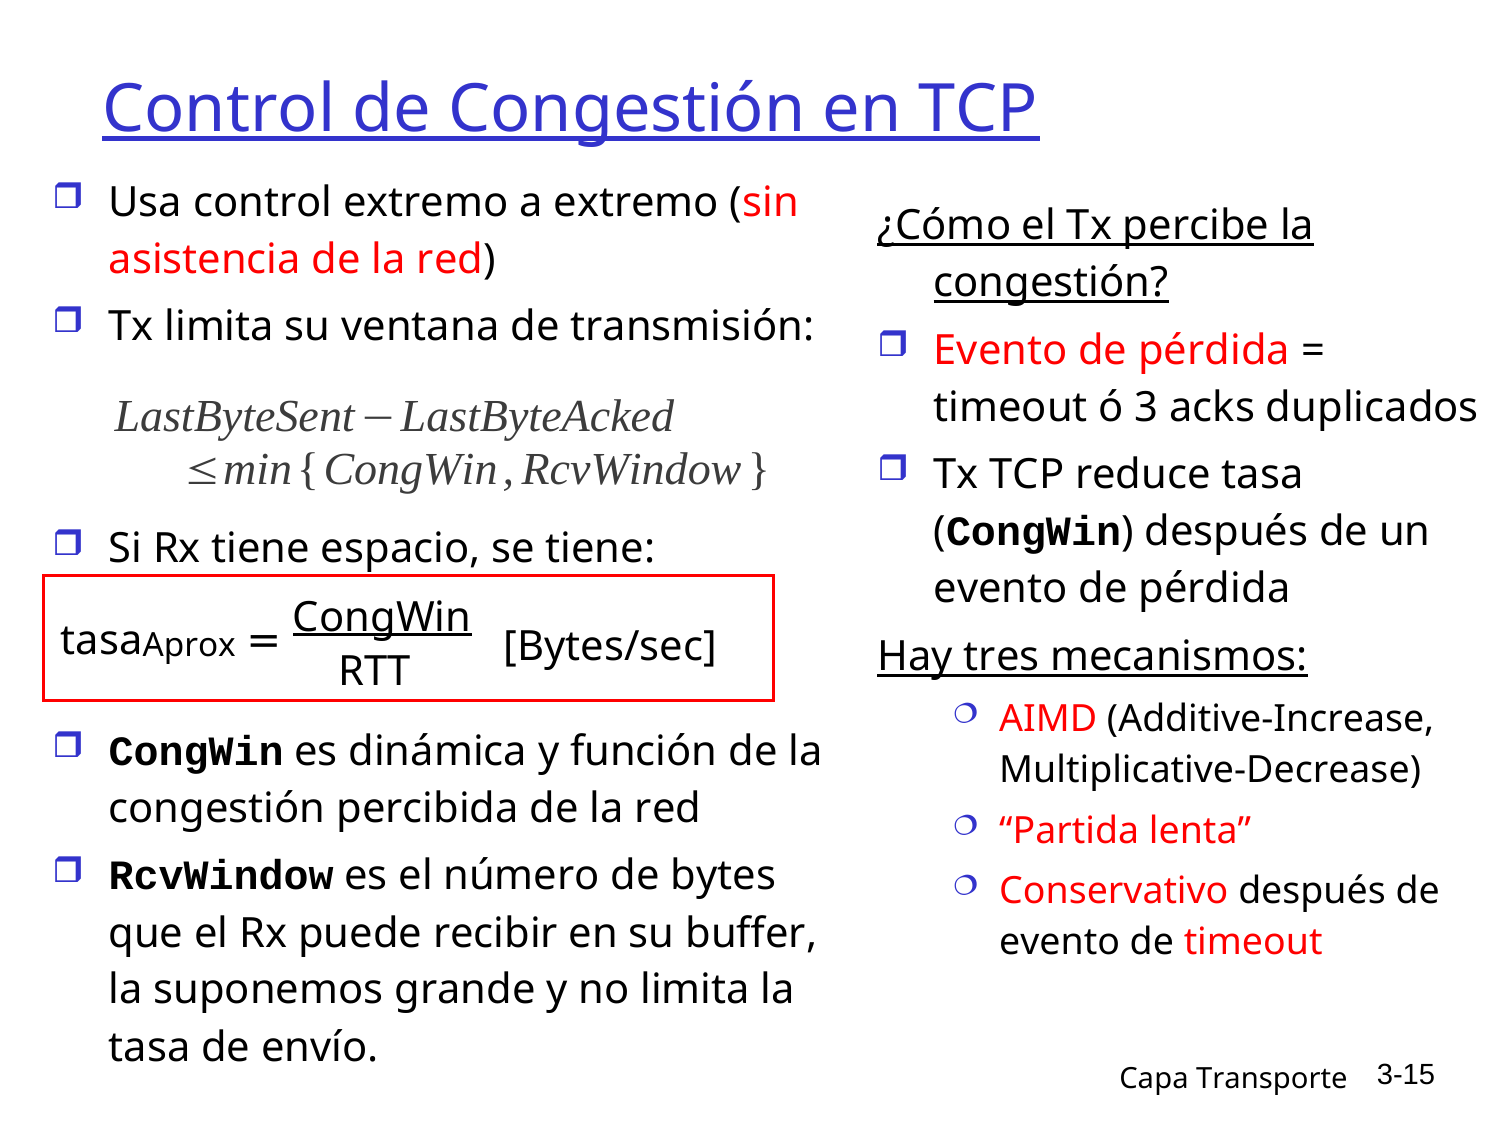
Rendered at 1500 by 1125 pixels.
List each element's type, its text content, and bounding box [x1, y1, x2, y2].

text_box RTT [323, 702, 431, 706]
text_box CongWin [278, 578, 503, 652]
list ¿Cómo el Tx percibe la congestión? Evento de pérdida = timeout ó 3 acks duplicados Tx TCP reduce tasa (CongWin) después de un evento de pérdida Hay tres mecanismos: AIMD (Additive-Increase, Multiplicative-Decrease) “Partida lenta” Conservativo después de evento de timeout [862, 187, 1500, 1028]
text_box CongWin [376, 611, 388, 628]
text_box RTT [323, 636, 431, 699]
text_box [Bytes/sec] [488, 607, 733, 681]
chart [12, 390, 777, 495]
title Control de Congestión en TCP [87, 15, 1463, 187]
list Usa control extremo a extremo (sin asistencia de la red) Tx limita su ventana de transmisión: Si Rx tiene espacio, se tiene: CongWin es dinámica y función de la congestión percibida de la red RcvWindow es el número de bytes que el Rx puede recibir en su buffer, la suponemos grande y no limita la tasa de envío. [37, 163, 863, 1013]
text_box tasaAprox = [45, 602, 302, 675]
